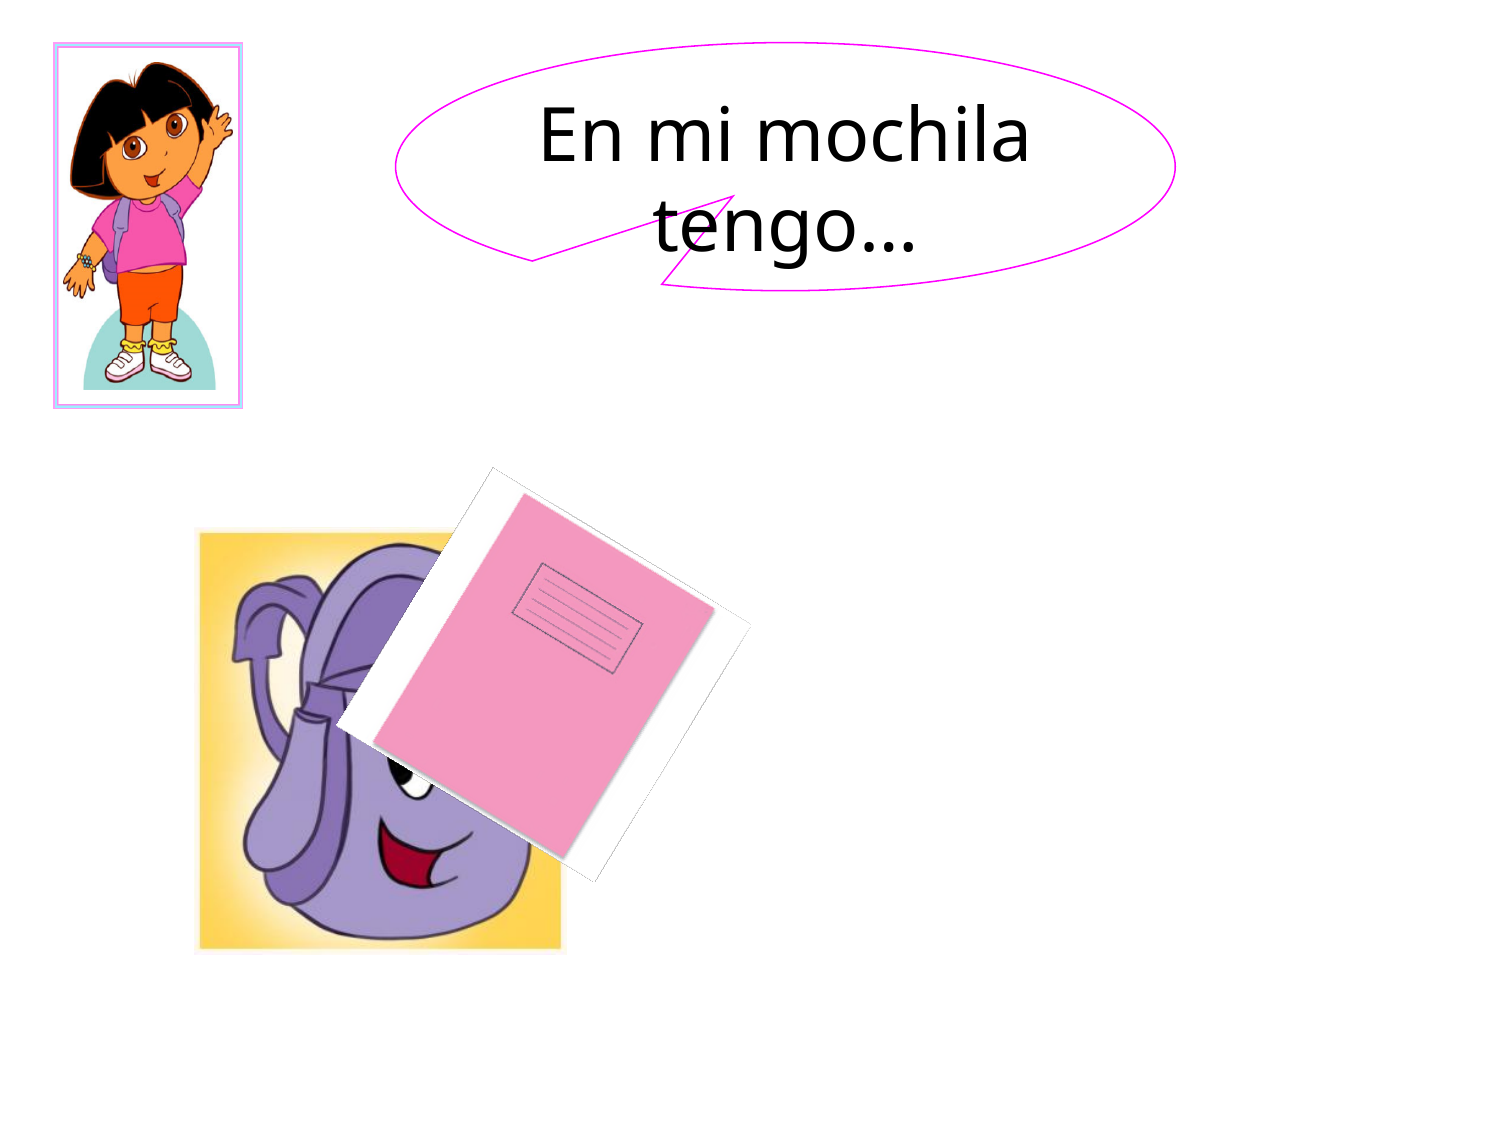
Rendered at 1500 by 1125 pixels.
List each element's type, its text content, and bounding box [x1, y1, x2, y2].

text_box En mi mochila tengo… [395, 42, 1176, 291]
picture [53, 42, 243, 409]
picture [194, 467, 751, 955]
